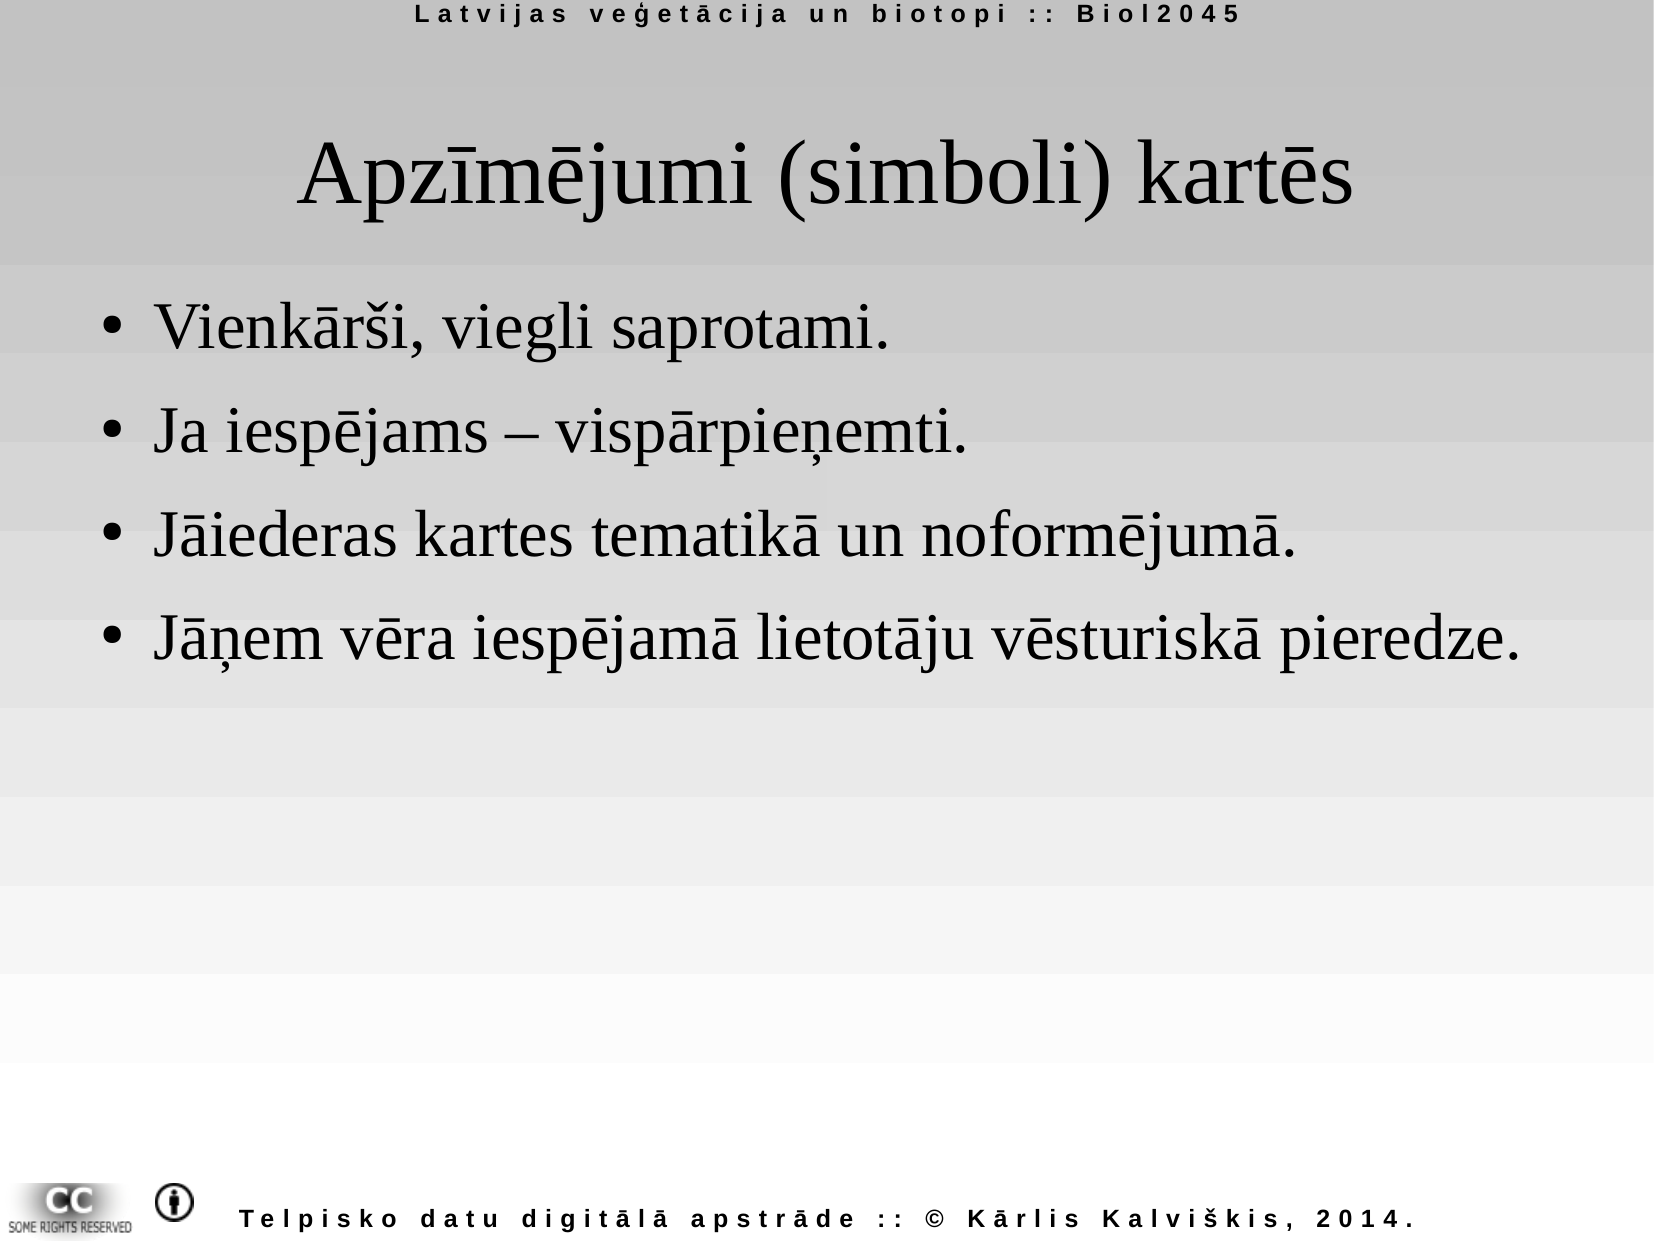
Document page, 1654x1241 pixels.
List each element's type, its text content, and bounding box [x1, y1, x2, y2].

picture [0, 0, 1654, 1241]
list Vienkārši, viegli saprotami. Ja iespējams – vispārpieņemti. Jāiederas kartes tematikā un noformējumā. Jāņem vēra iespējamā lietotāju vēsturiskā pieredze. [82, 289, 1571, 1113]
title Apzīmējumi (simboli) kartēs [29, 49, 1625, 296]
